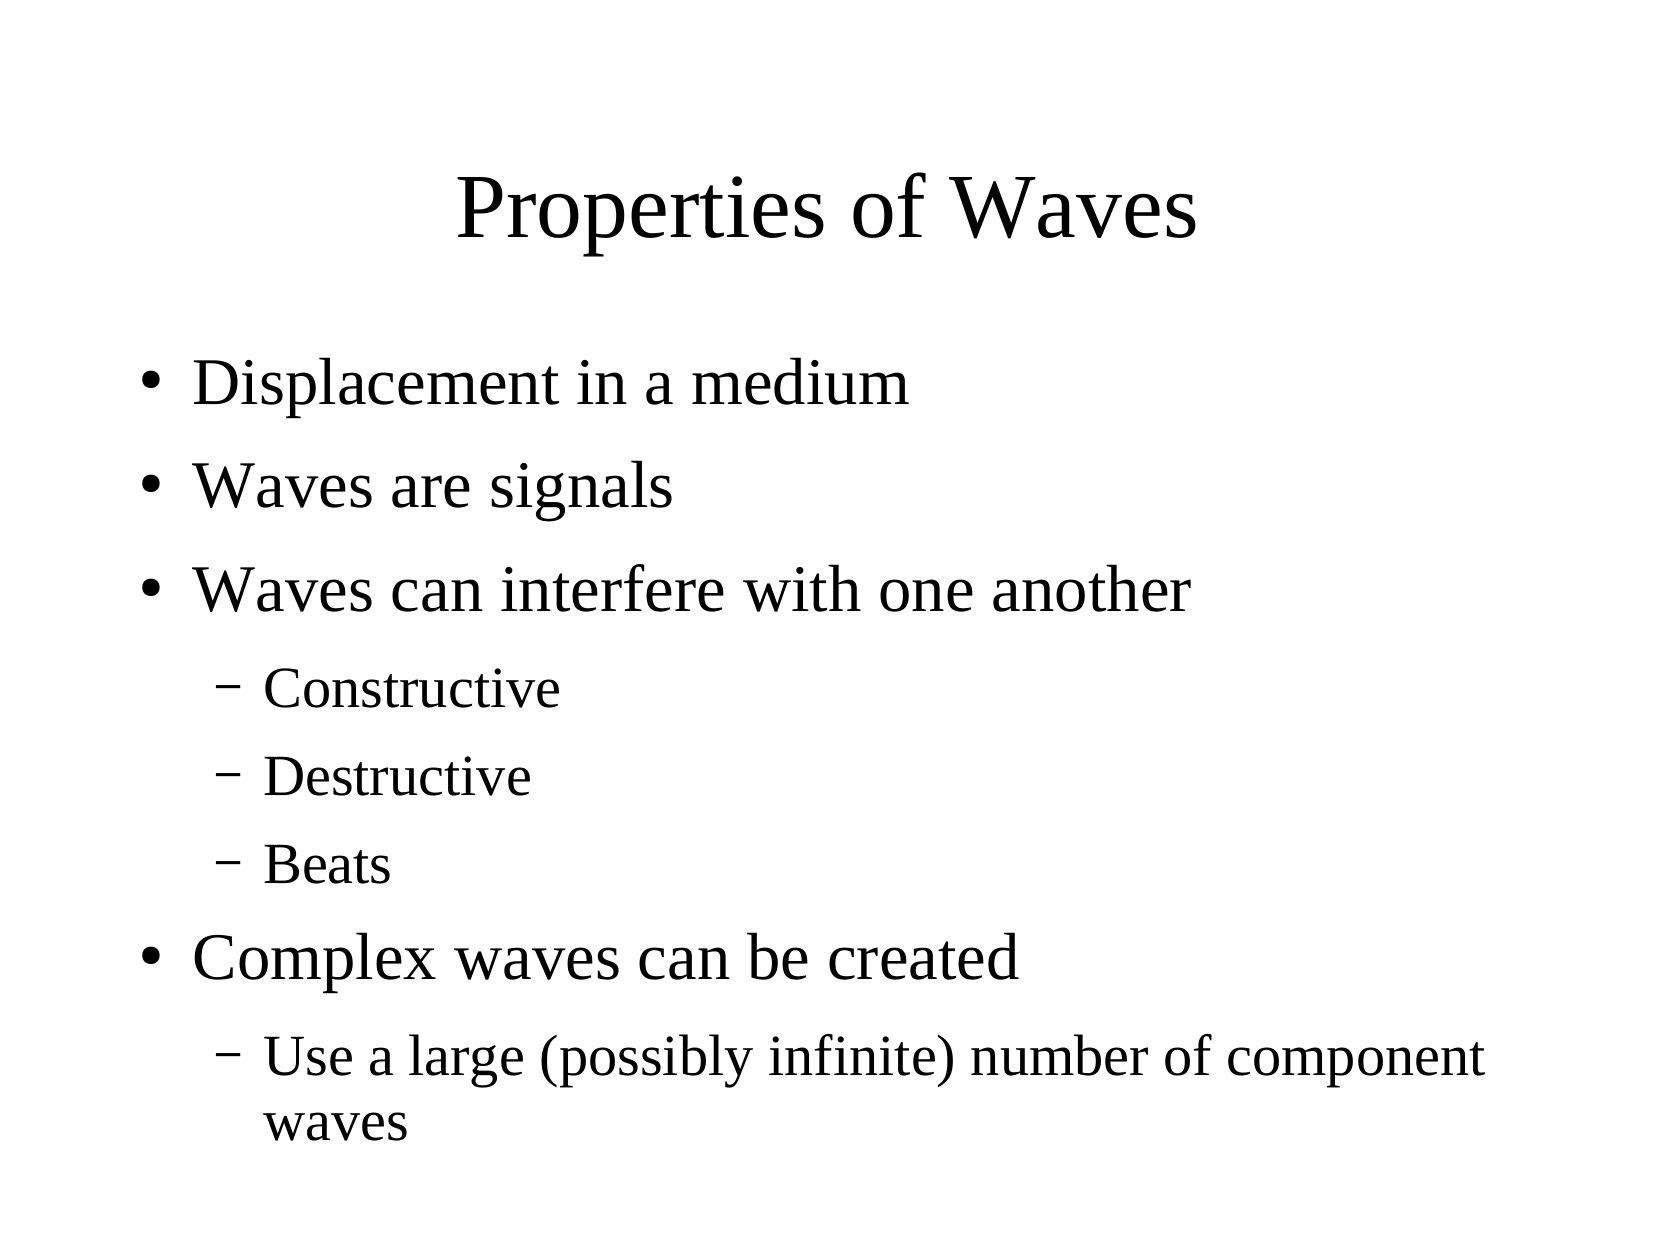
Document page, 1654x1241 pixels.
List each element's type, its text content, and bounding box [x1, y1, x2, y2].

list Displacement in a medium Waves are signals Waves can interfere with one another Constructive Destructive Beats Complex waves can be created Use a large (possibly infinite) number of component waves [121, 344, 1534, 1158]
title Properties of Waves [121, 102, 1534, 311]
